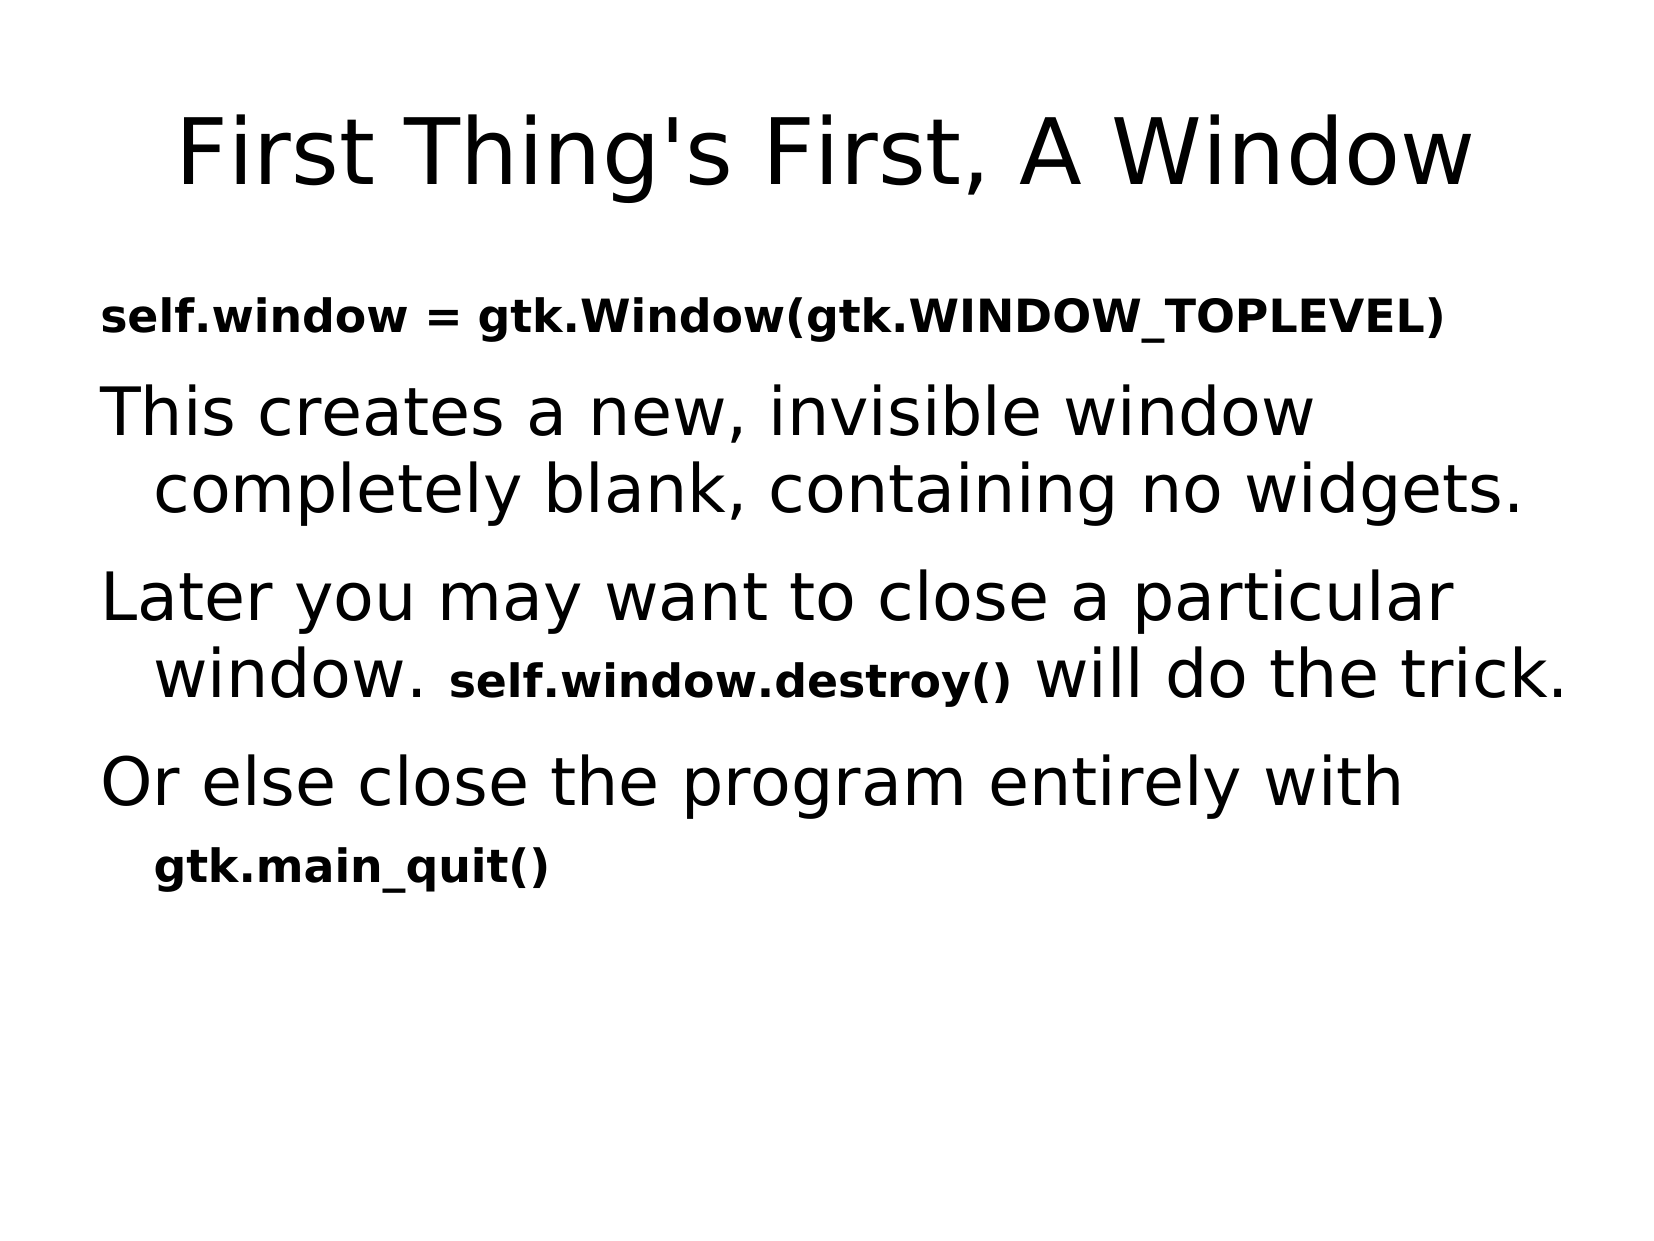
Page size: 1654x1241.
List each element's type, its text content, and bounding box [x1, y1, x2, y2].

list self.window = gtk.Window(gtk.WINDOW_TOPLEVEL) This creates a new, invisible window completely blank, containing no widgets. Later you may want to close a particular window. self.window.destroy() will do the trick. Or else close the program entirely with gtk.main_quit() [82, 290, 1571, 1109]
title First Thing's First, A Window [82, 49, 1571, 257]
